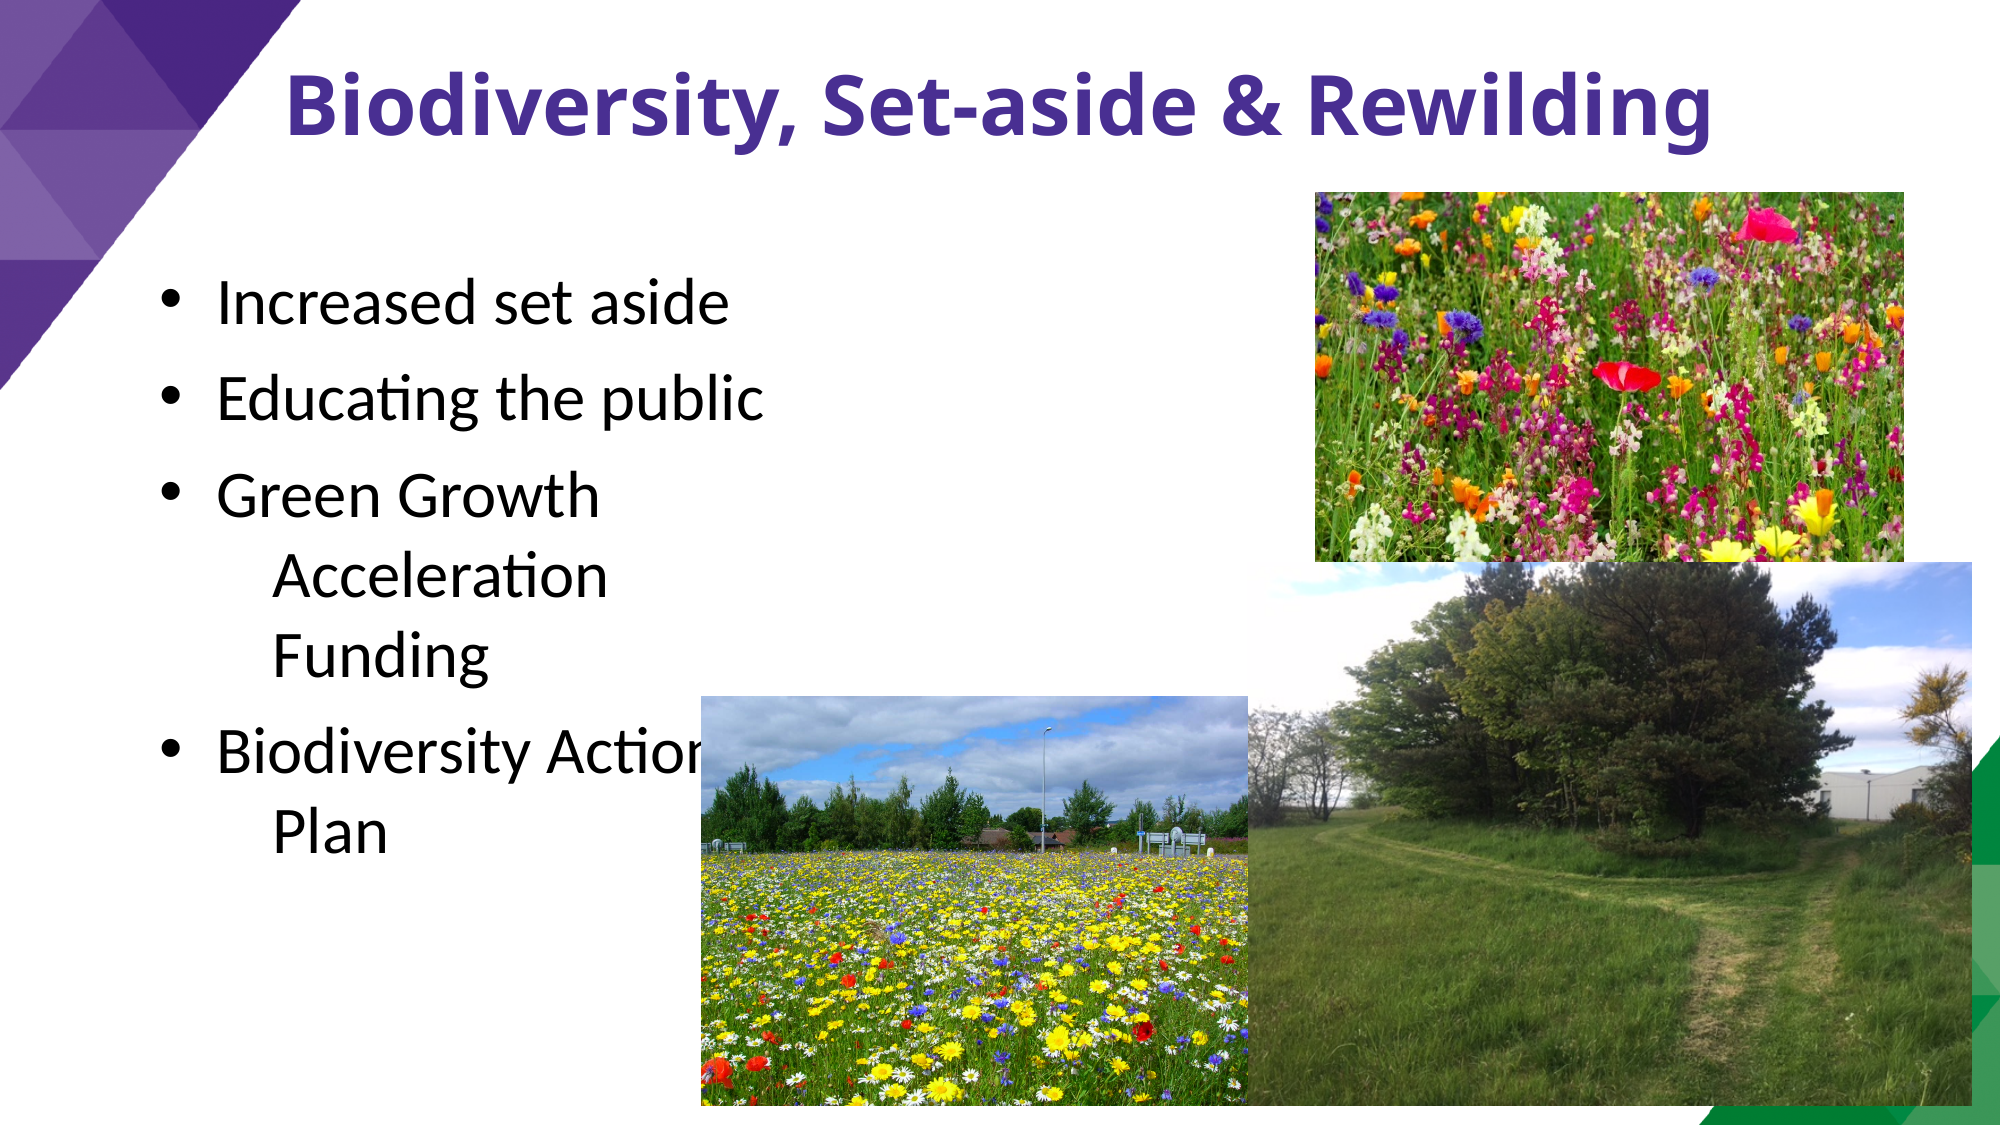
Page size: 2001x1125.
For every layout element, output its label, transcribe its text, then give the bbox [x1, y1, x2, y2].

title Biodiversity, Set-aside & Rewilding [99, 45, 1900, 161]
picture [701, 192, 1972, 1106]
text_box Increased set aside Educating the public Green Growth Acceleration Funding Biodiversity Action Plan [145, 250, 825, 941]
